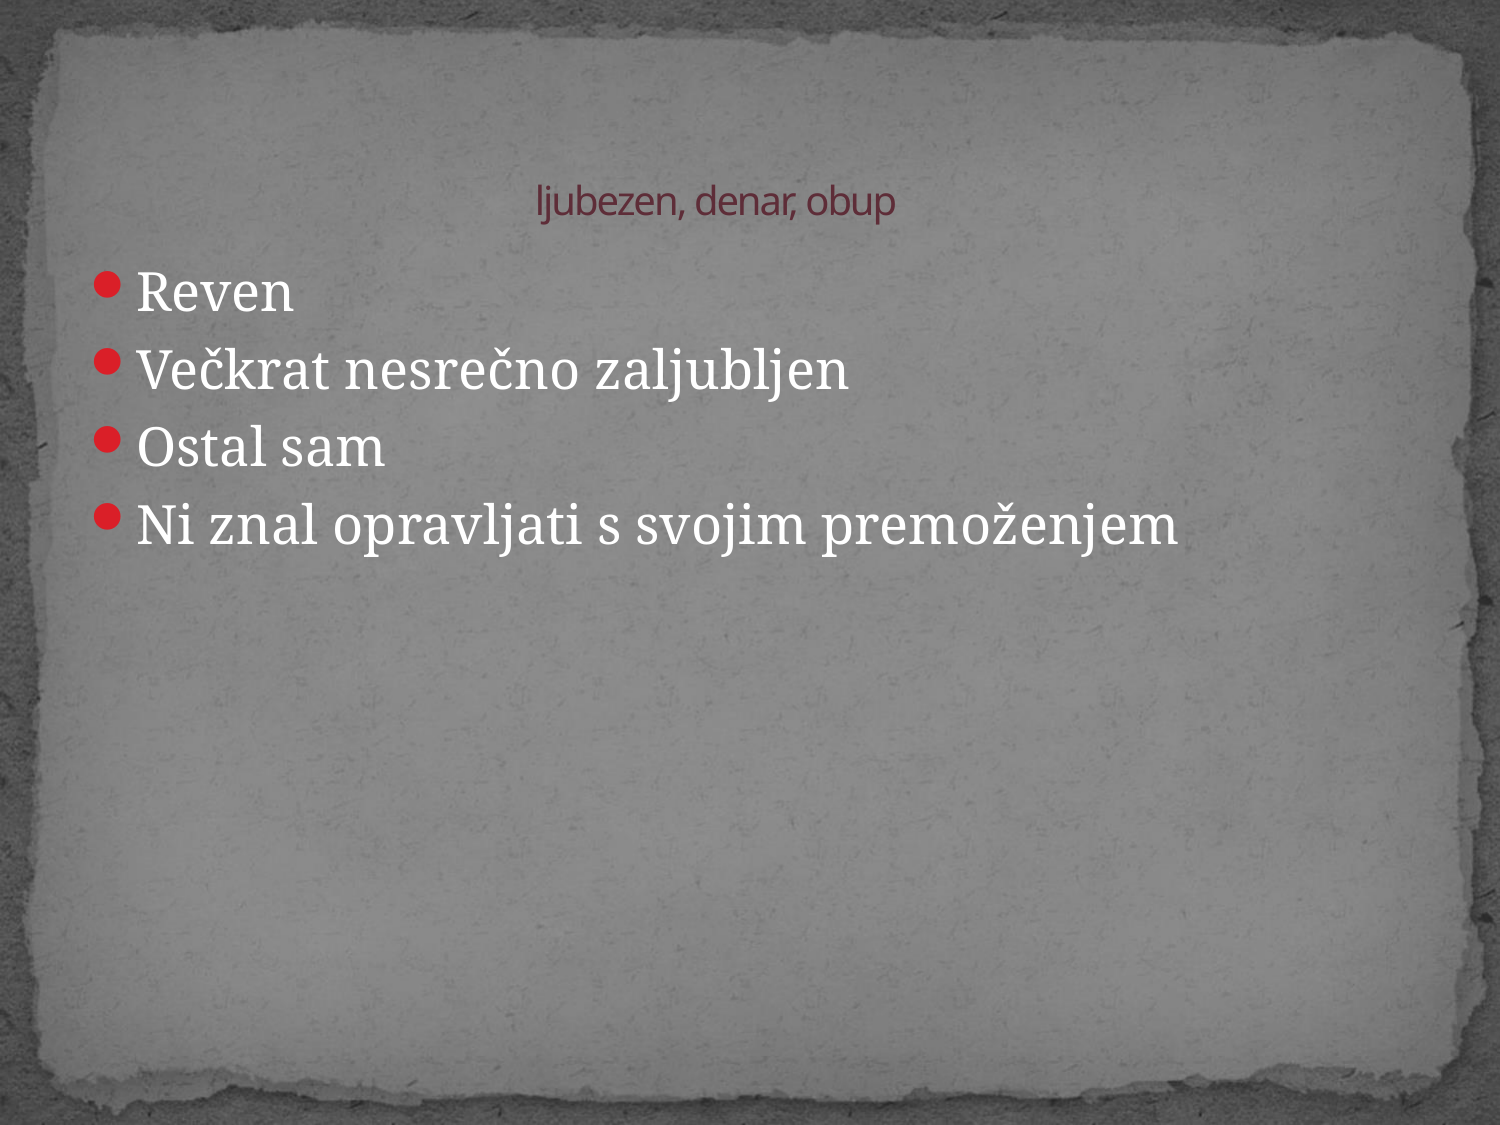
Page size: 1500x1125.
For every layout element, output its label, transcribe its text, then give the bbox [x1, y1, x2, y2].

picture [0, 0, 1500, 1125]
list Reven Večkrat nesrečno zaljubljen Ostal sam Ni znal opravljati s svojim premoženjem [75, 249, 1425, 1000]
title ljubezen, denar, obup [41, 66, 1392, 231]
